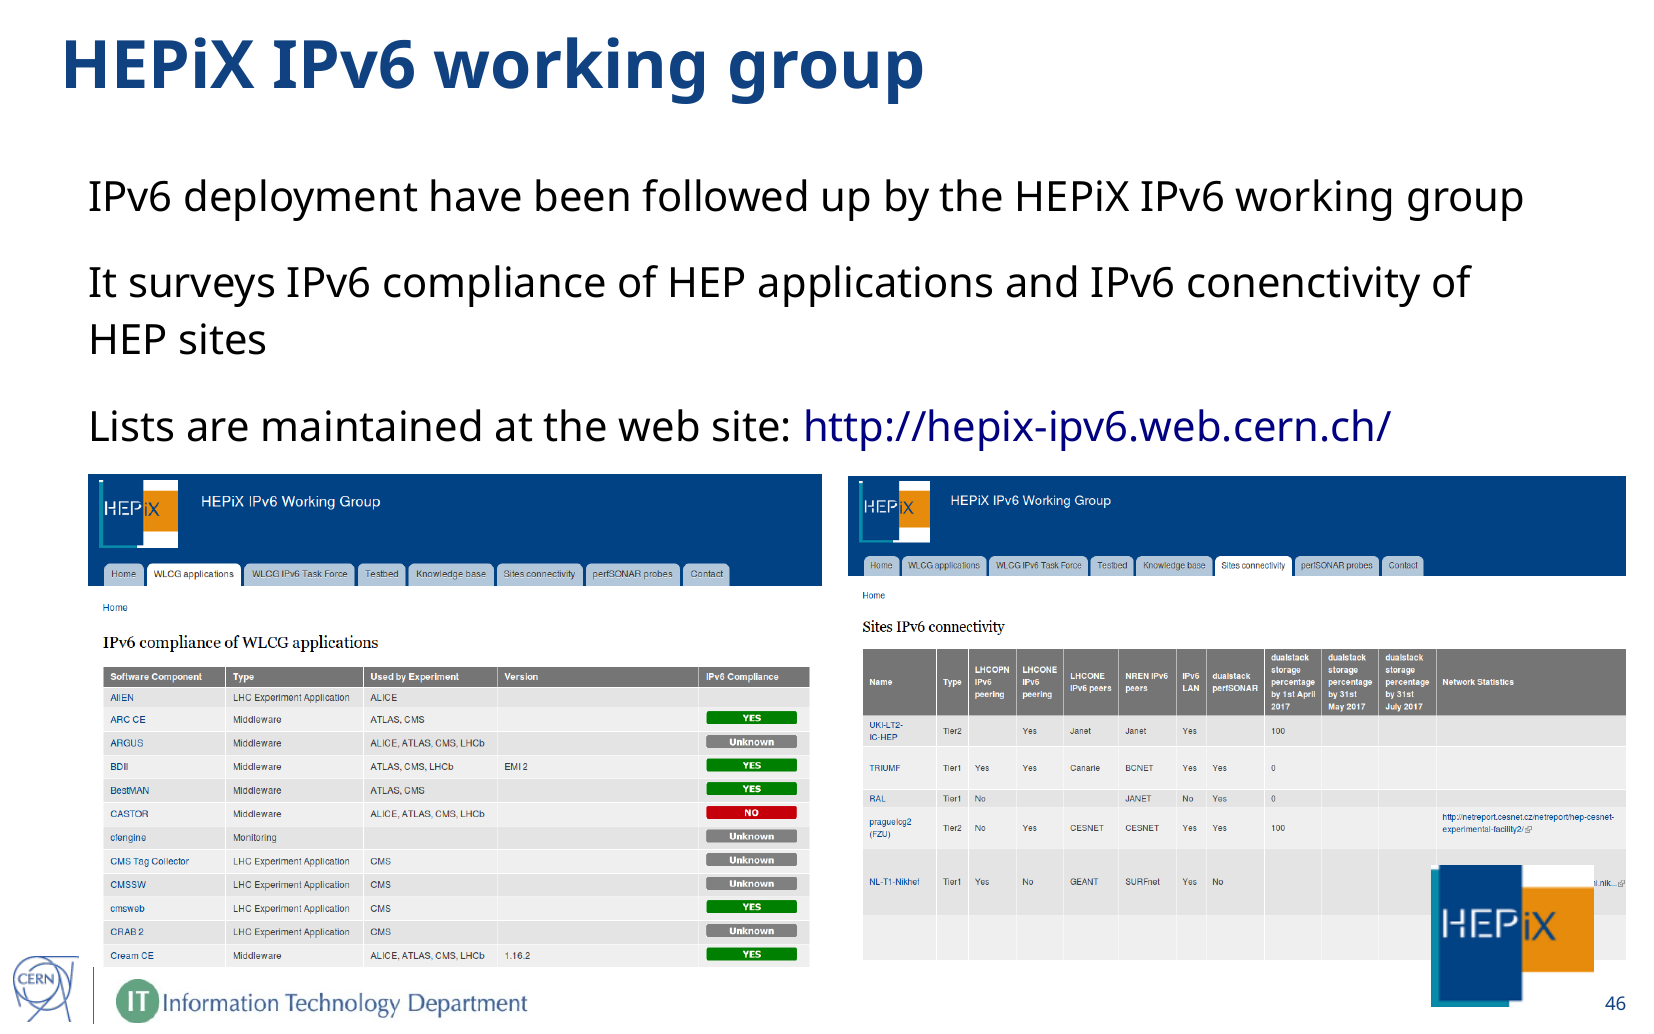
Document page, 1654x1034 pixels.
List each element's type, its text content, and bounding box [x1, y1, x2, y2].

picture [88, 474, 822, 967]
picture [116, 979, 788, 1023]
text_box IPv6 deployment have been followed up by the HEPiX IPv6 working group It surveys IPv6 compliance of HEP applications and IPv6 conenctivity of HEP sites Lists are maintained at the web site: http://hepix-ipv6.web.cern.ch/ [73, 158, 1546, 757]
picture [848, 476, 1626, 1007]
title HEPiX IPv6 working group [60, 0, 1528, 138]
picture [13, 956, 79, 1032]
